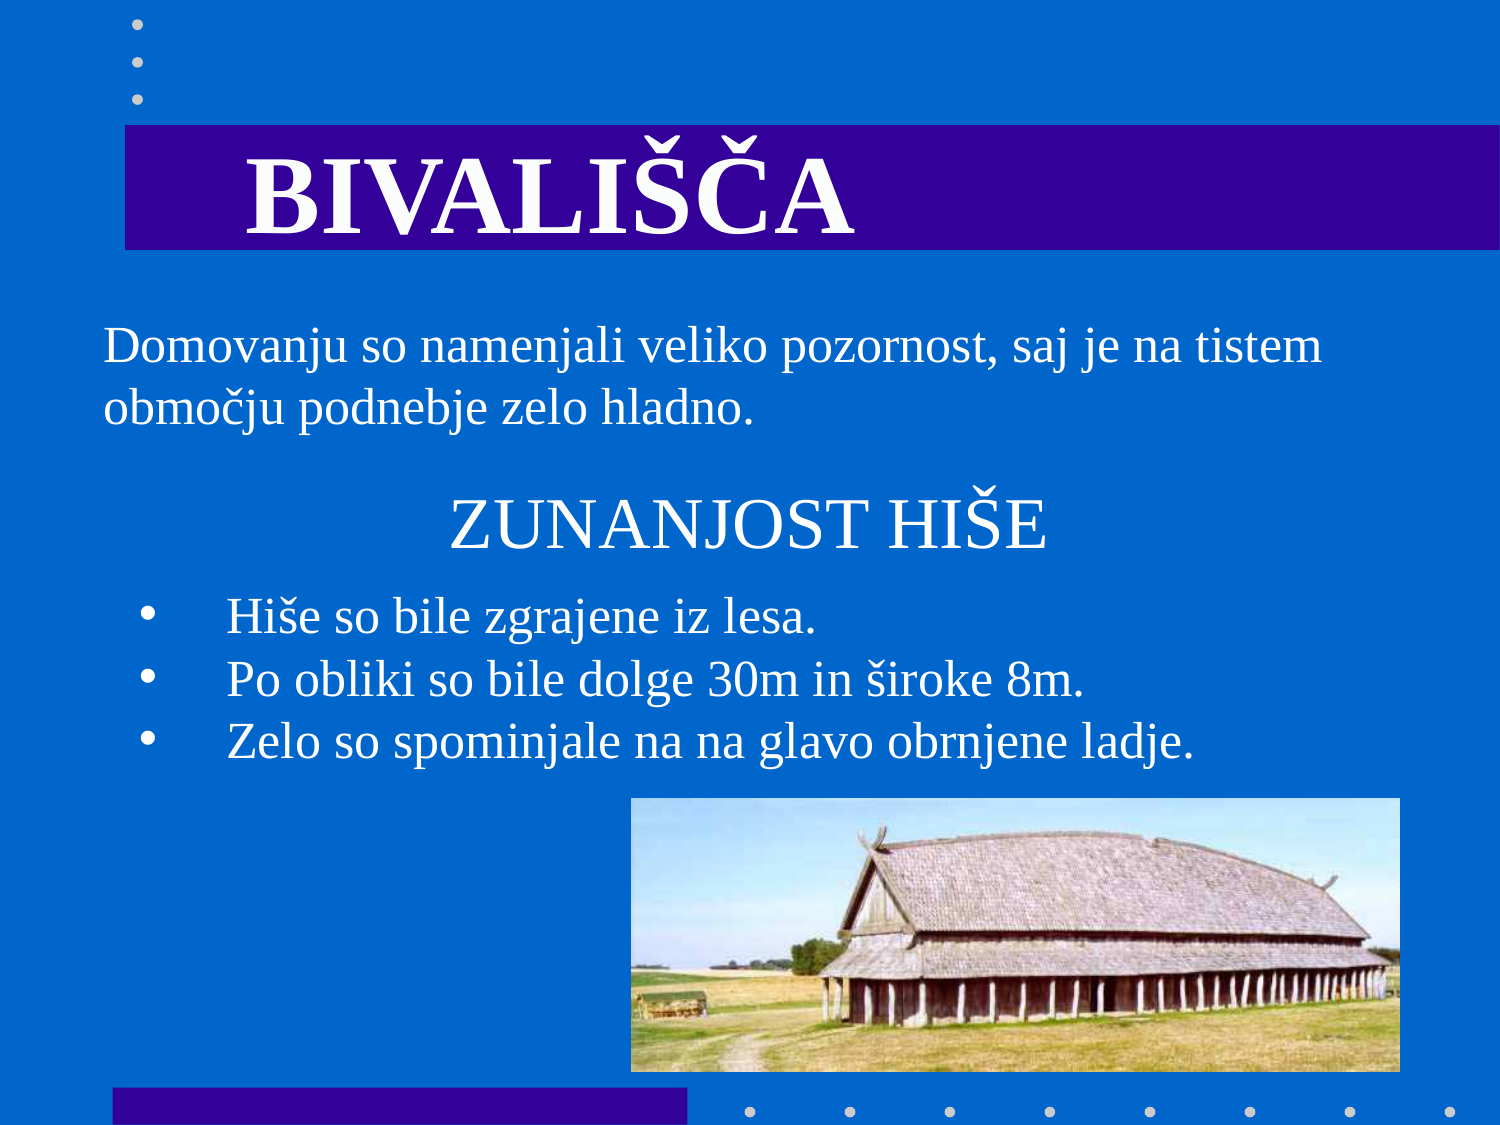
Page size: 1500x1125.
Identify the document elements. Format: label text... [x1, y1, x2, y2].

picture [631, 798, 1400, 1072]
text_box ZUNANJOST HIŠE [433, 467, 1065, 571]
text_box BIVALIŠČA [230, 113, 871, 264]
text_box Hiše so bile zgrajene iz lesa. Po obliki so bile dolge 30m in široke 8m. Zelo so spominjale na na glavo obrnjene ladje. [123, 574, 1400, 777]
text_box Domovanju so namenjali veliko pozornost, saj je na tistem območju podnebje zelo hladno. [88, 302, 1365, 505]
